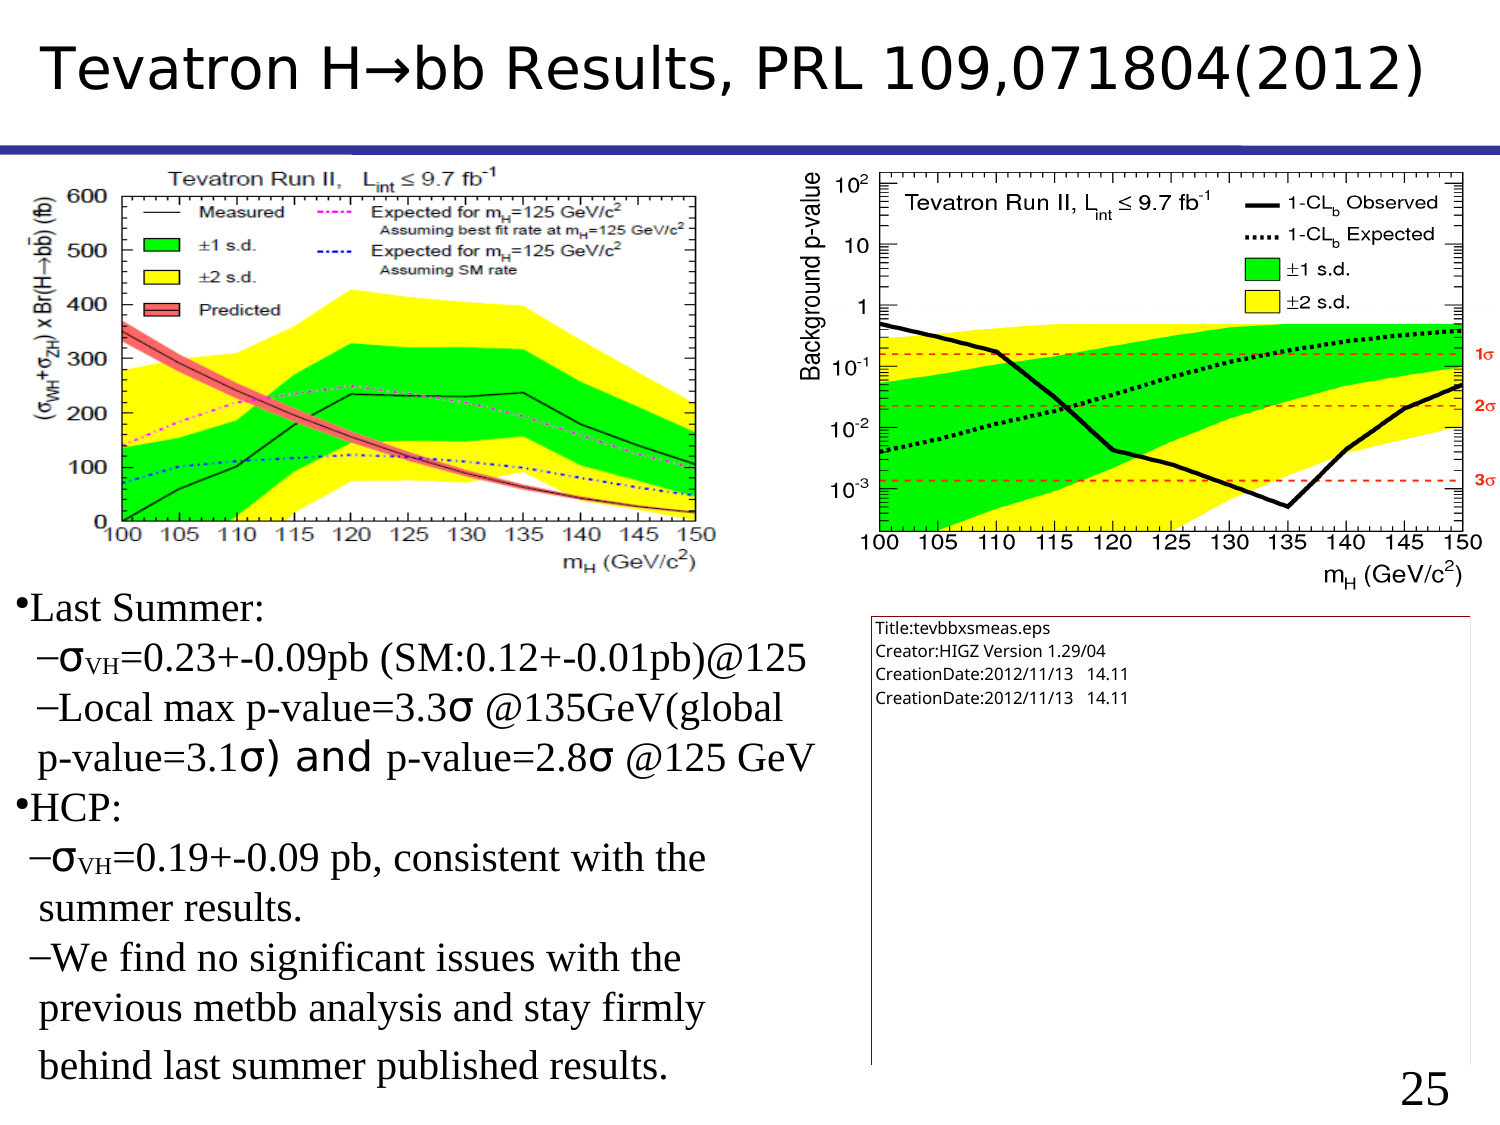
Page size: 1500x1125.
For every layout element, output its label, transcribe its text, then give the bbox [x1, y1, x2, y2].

title Tevatron H→bb Results, PRL 109,071804(2012) [0, 11, 1468, 115]
text_box 25 [1385, 1047, 1466, 1123]
text_box Last Summer: σVH=0.23+-0.09pb (SM:0.12+-0.01pb)@125 Local max p-value=3.3σ @135GeV(global p-value=3.1σ) and p-value=2.8σ @125 GeV HCP: σVH=0.19+-0.09 pb, consistent with the summer results. We find no significant issues with the previous metbb analysis and stay firmly behind last summer published results. [0, 572, 841, 1125]
picture [5, 164, 726, 572]
text_box [155, 760, 298, 845]
picture [795, 164, 1498, 591]
picture [870, 615, 1471, 1066]
